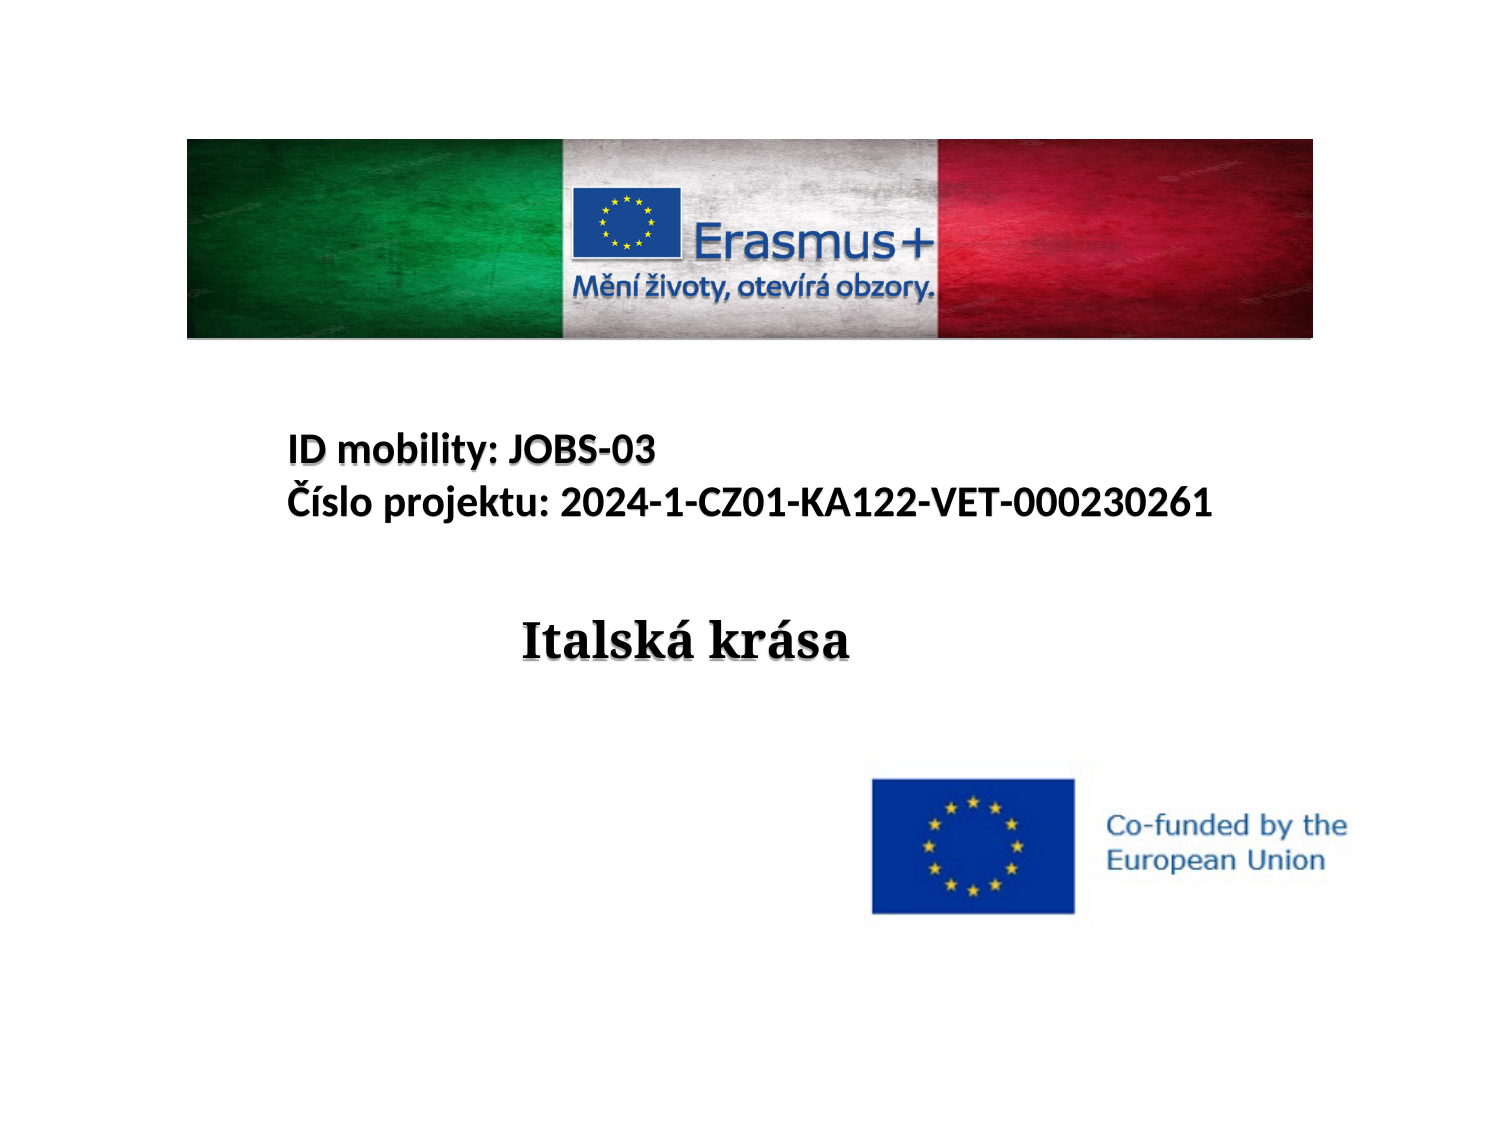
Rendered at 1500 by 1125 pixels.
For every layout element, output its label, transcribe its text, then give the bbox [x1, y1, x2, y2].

picture [863, 756, 1384, 929]
text_box ID mobility: JOBS-03 Číslo projektu: 2024-1-CZ01-KA122-VET-000230261 [222, 414, 1280, 532]
picture [187, 140, 1313, 338]
text_box Italská krása [490, 542, 883, 737]
